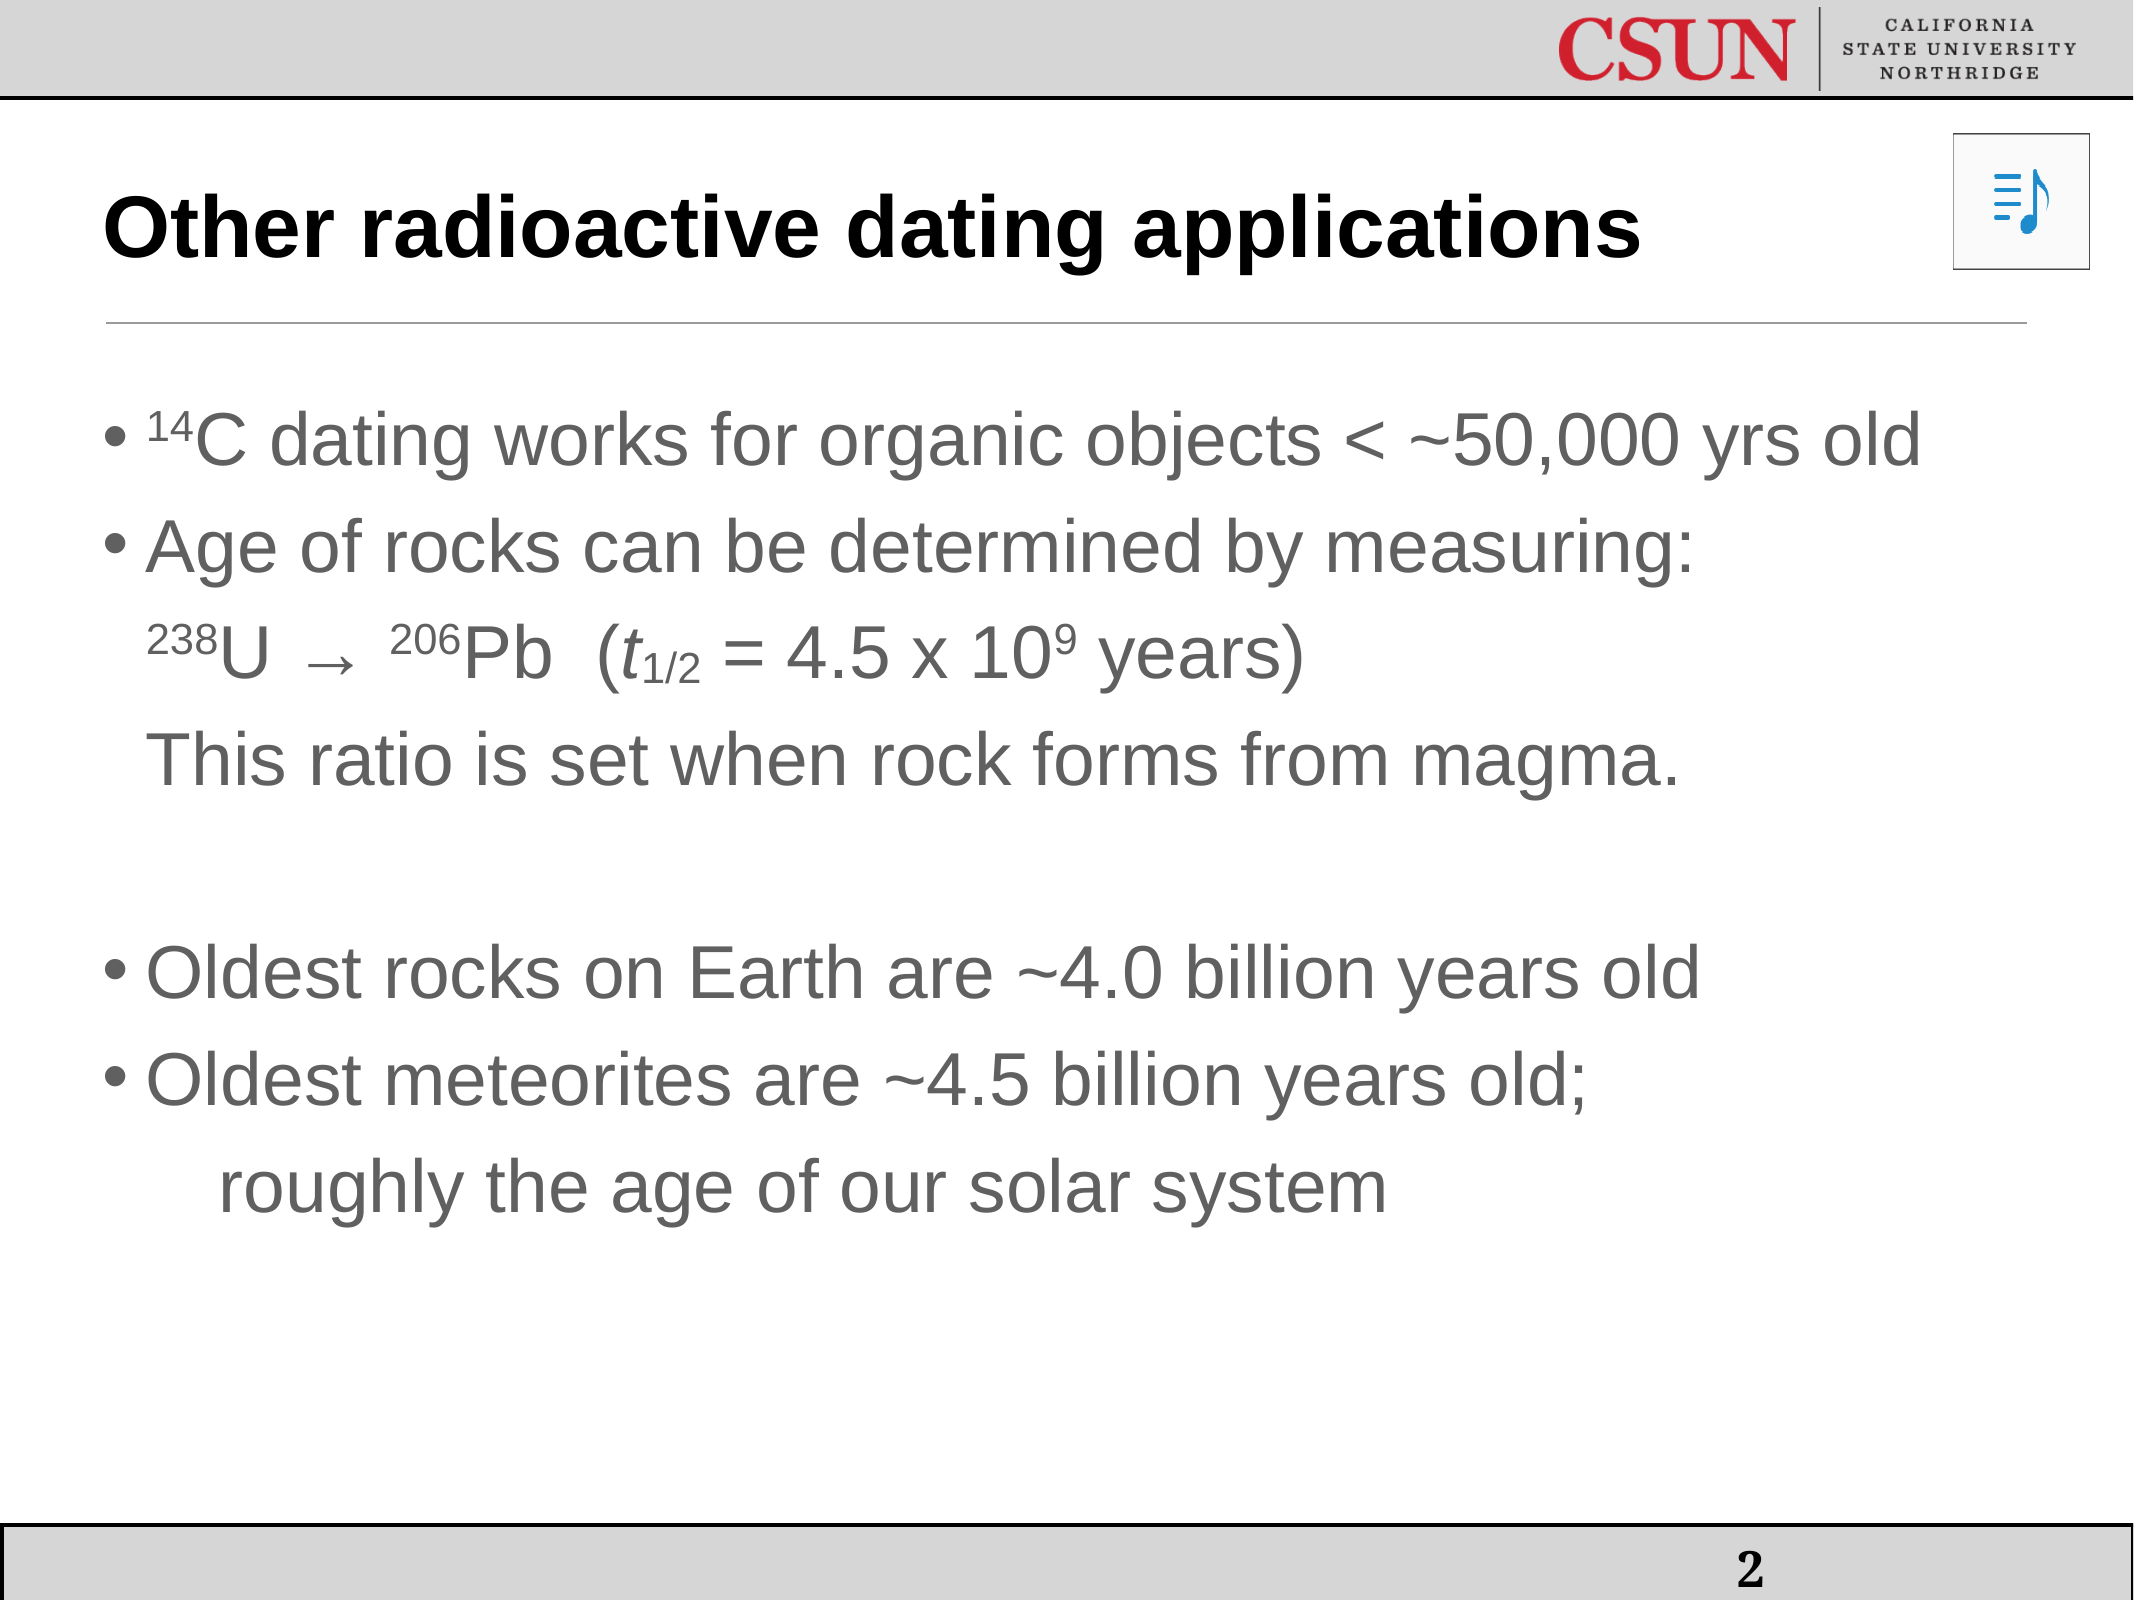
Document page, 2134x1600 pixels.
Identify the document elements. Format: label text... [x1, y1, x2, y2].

title Other radioactive dating applications [93, 104, 2040, 284]
list 14C dating works for organic objects < ~50,000 yrs old Age of rocks can be determined by measuring: 238U → 206Pb (t1/2 = 4.5 x 109 years) This ratio is set when rock forms from magma. Oldest rocks on Earth are ~4.0 billion years old Oldest meteorites are ~4.5 billion years old; roughly the age of our solar system [93, 382, 2040, 1460]
picture [1559, 7, 2076, 91]
text_box [1951, 132, 2091, 272]
